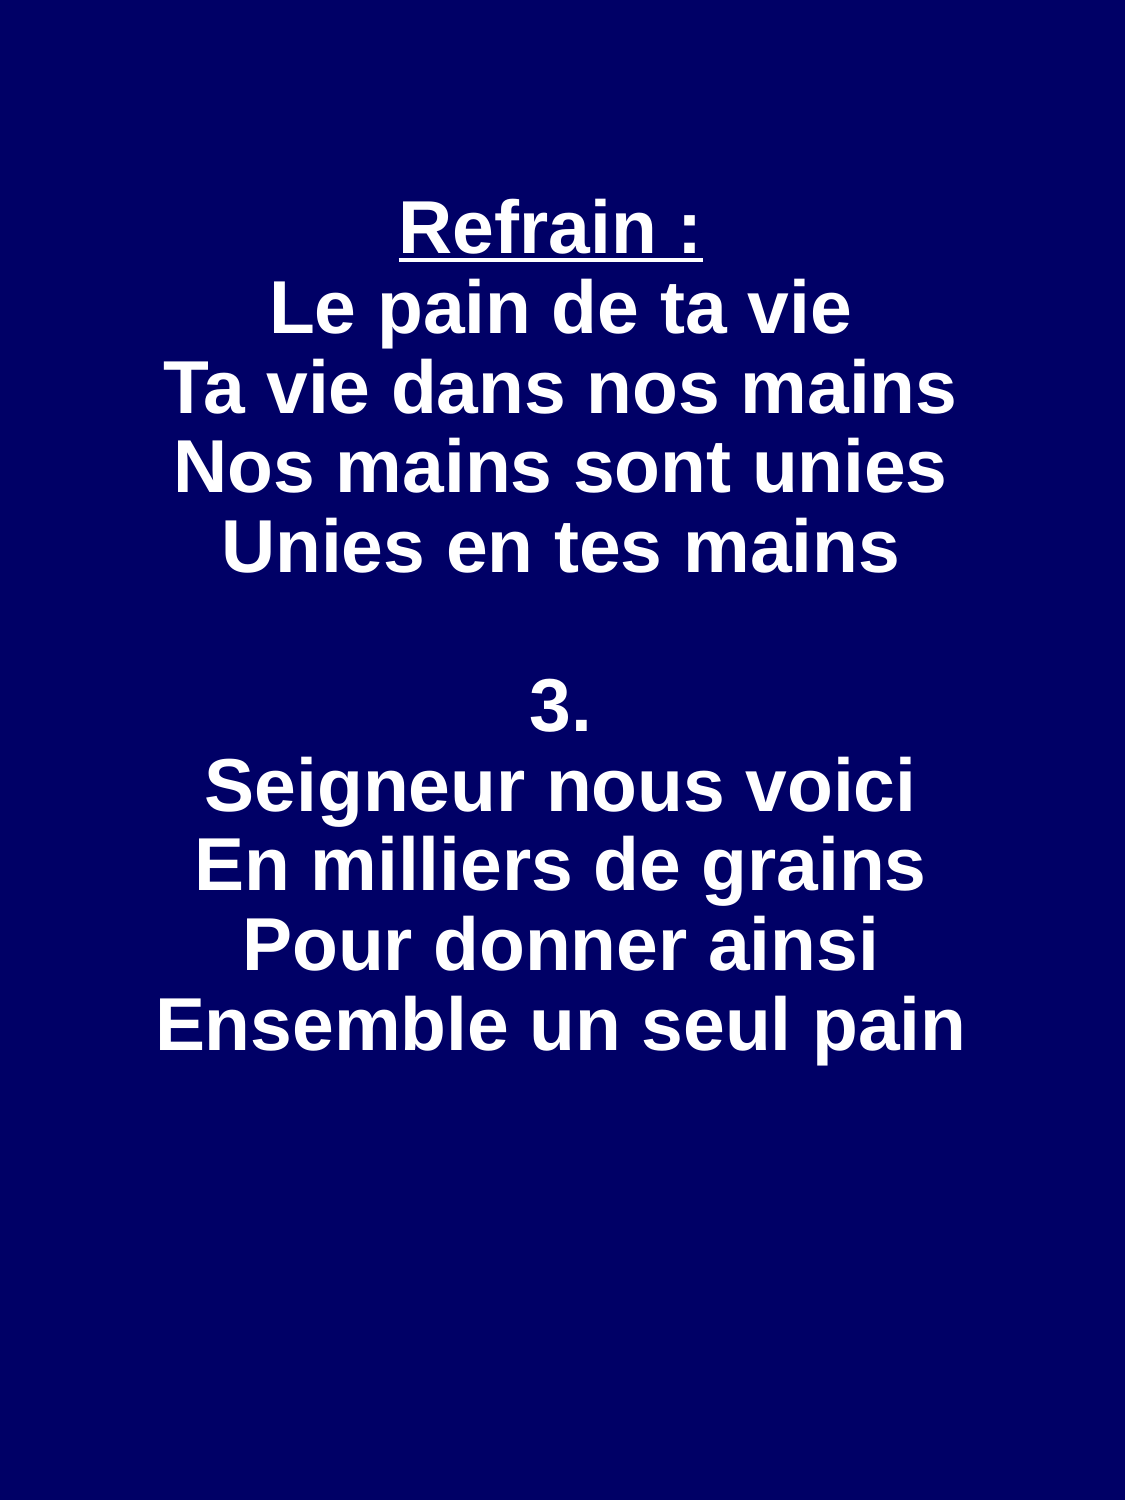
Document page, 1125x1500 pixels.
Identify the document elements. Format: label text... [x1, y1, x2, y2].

text_box Refrain : Le pain de ta vie Ta vie dans nos mains Nos mains sont unies Unies en tes mains 3. Seigneur nous voici En milliers de grains Pour donner ainsi Ensemble un seul pain [11, 35, 1111, 1441]
